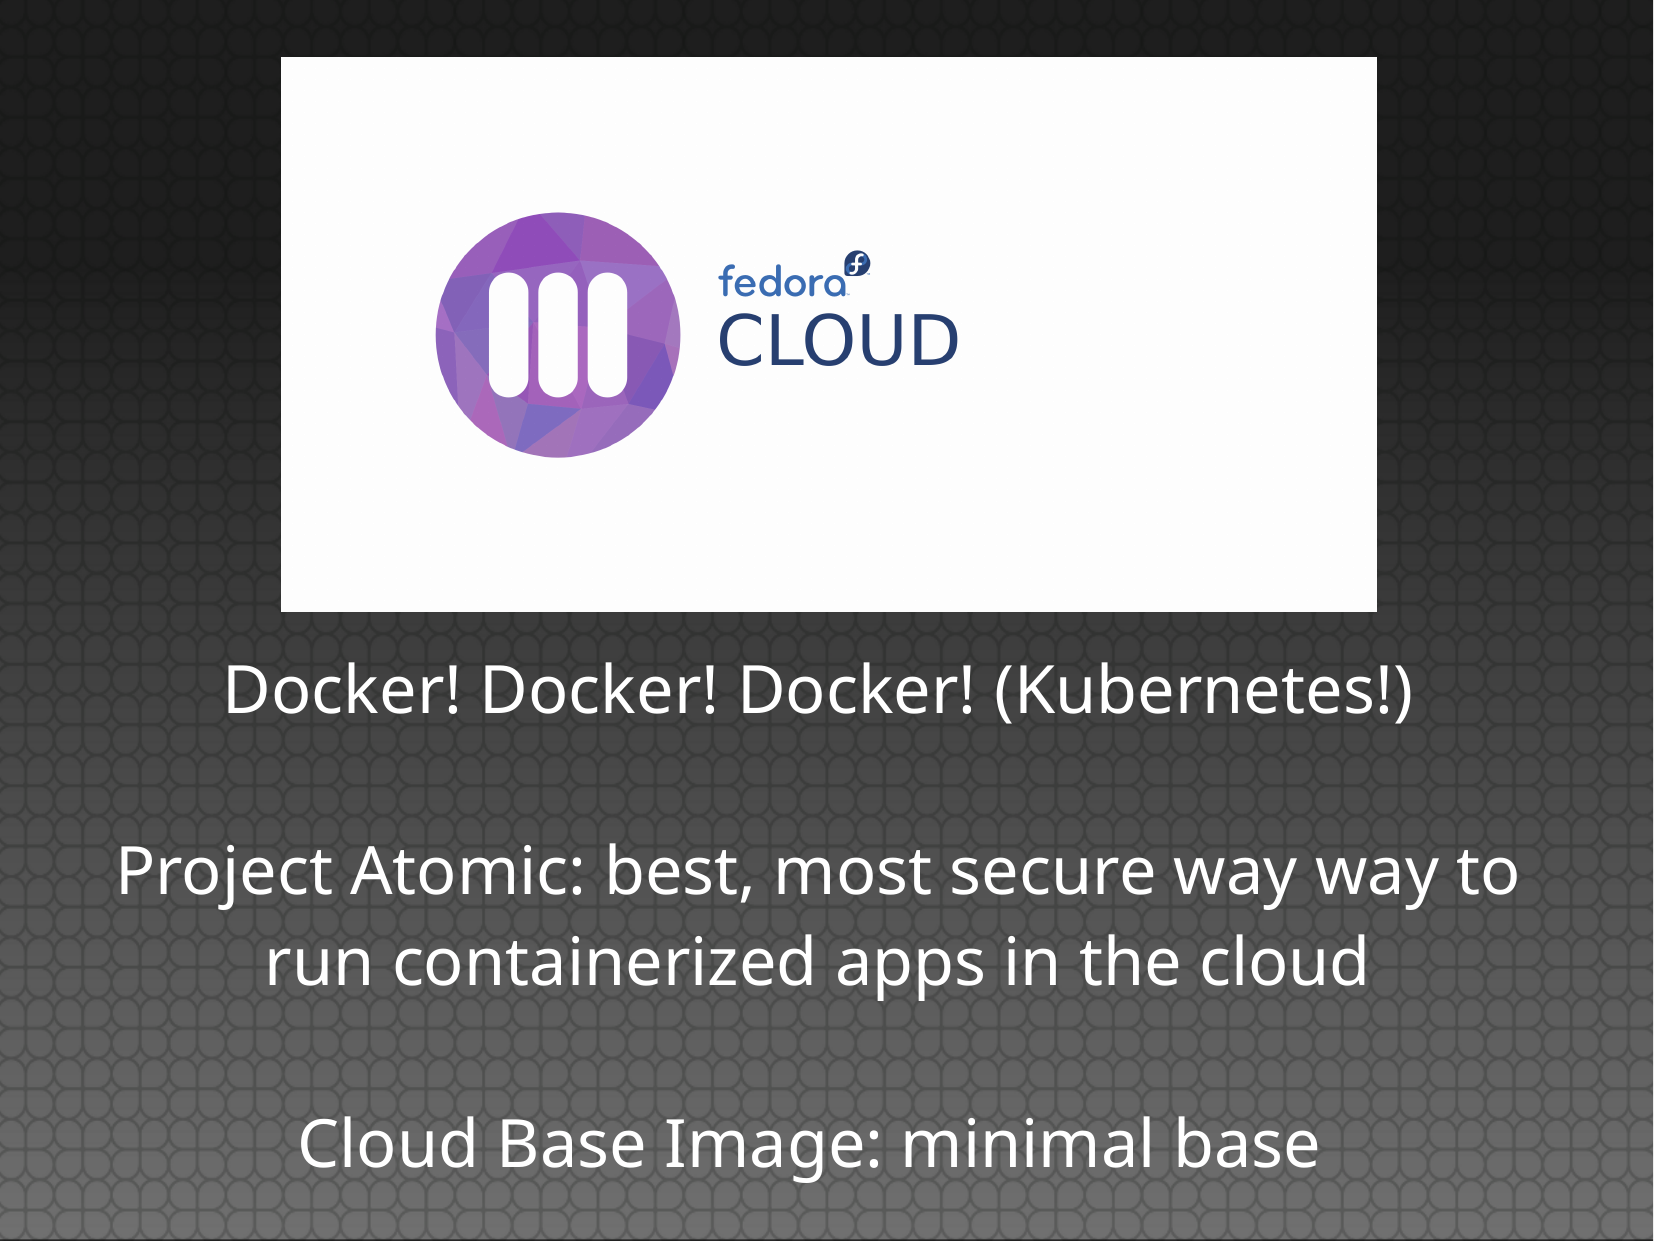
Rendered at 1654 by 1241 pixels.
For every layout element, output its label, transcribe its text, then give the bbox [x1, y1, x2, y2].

picture [0, 0, 1654, 1241]
subtitle Docker! Docker! Docker! (Kubernetes!) Project Atomic: best, most secure way way to run containerized apps in the cloud Cloud Base Image: minimal base [74, 525, 1563, 1241]
